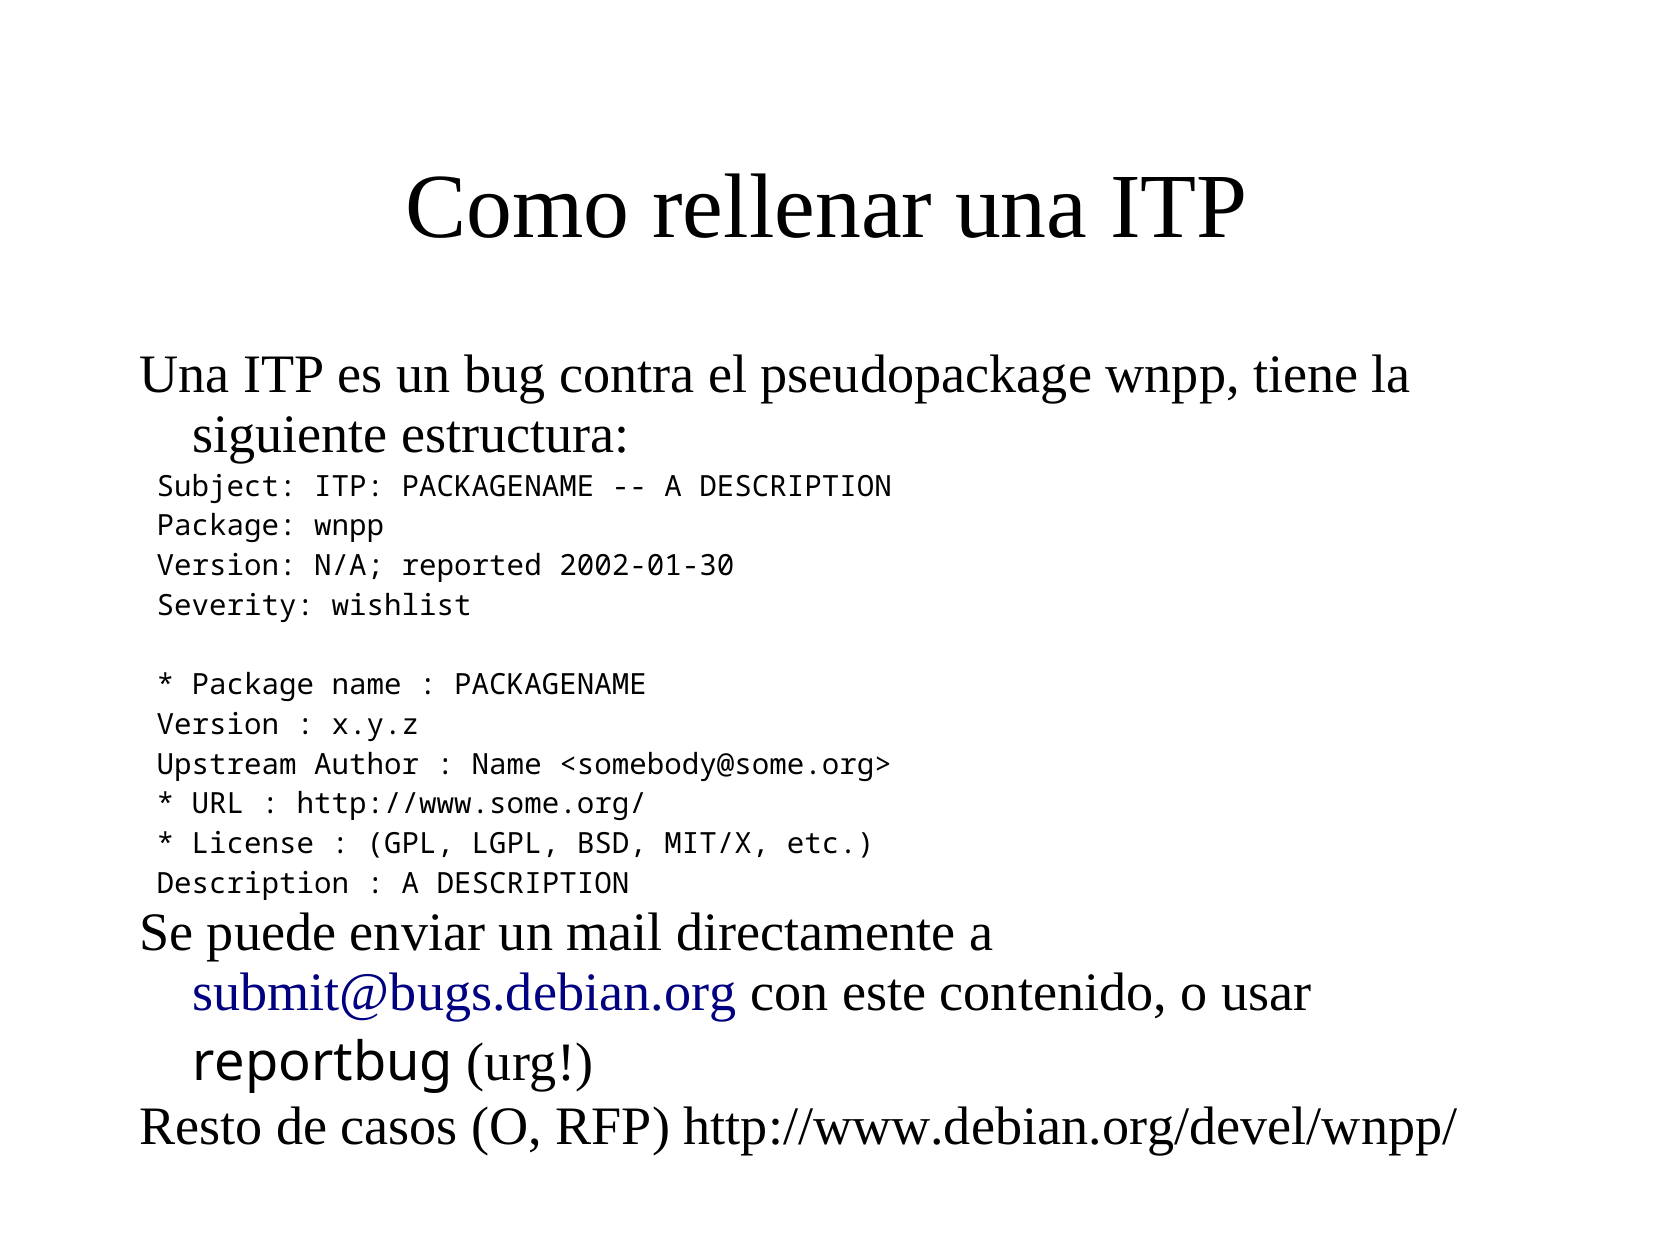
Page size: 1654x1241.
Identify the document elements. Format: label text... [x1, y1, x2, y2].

title Como rellenar una ITP [121, 102, 1534, 311]
list Una ITP es un bug contra el pseudopackage wnpp, tiene la siguiente estructura: Subject: ITP: PACKAGENAME -- A DESCRIPTION Package: wnpp Version: N/A; reported 2002-01-30 Severity: wishlist * Package name : PACKAGENAME Version : x.y.z Upstream Author : Name <somebody@some.org> * URL : http://www.some.org/ * License : (GPL, LGPL, BSD, MIT/X, etc.) Description : A DESCRIPTION Se puede enviar un mail directamente a submit@bugs.debian.org con este contenido, o usar reportbug (urg!) Resto de casos (O, RFP) http://www.debian.org/devel/wnpp/ [121, 344, 1534, 1198]
